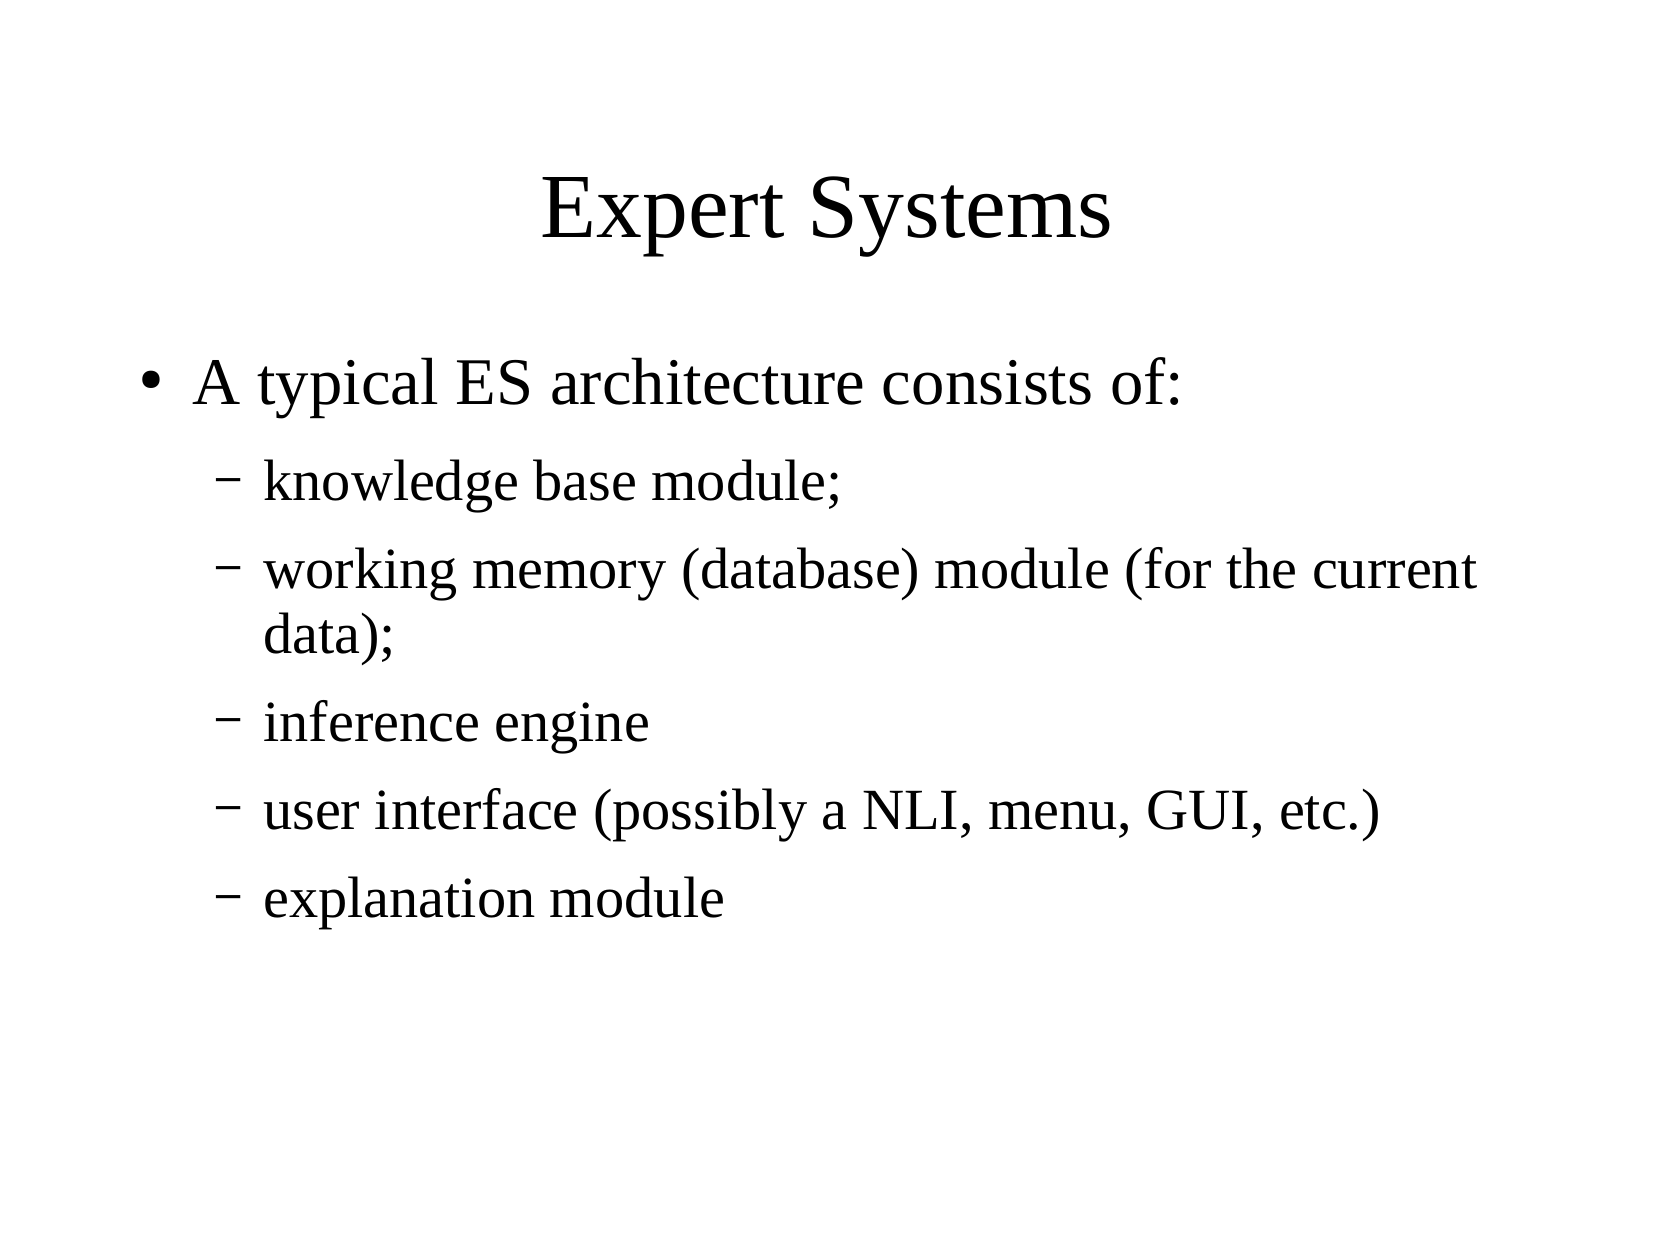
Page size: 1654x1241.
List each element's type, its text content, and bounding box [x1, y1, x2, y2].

title Expert Systems [121, 102, 1534, 311]
list A typical ES architecture consists of: knowledge base module; working memory (database) module (for the current data); inference engine user interface (possibly a NLI, menu, GUI, etc.) explanation module [121, 344, 1534, 1127]
